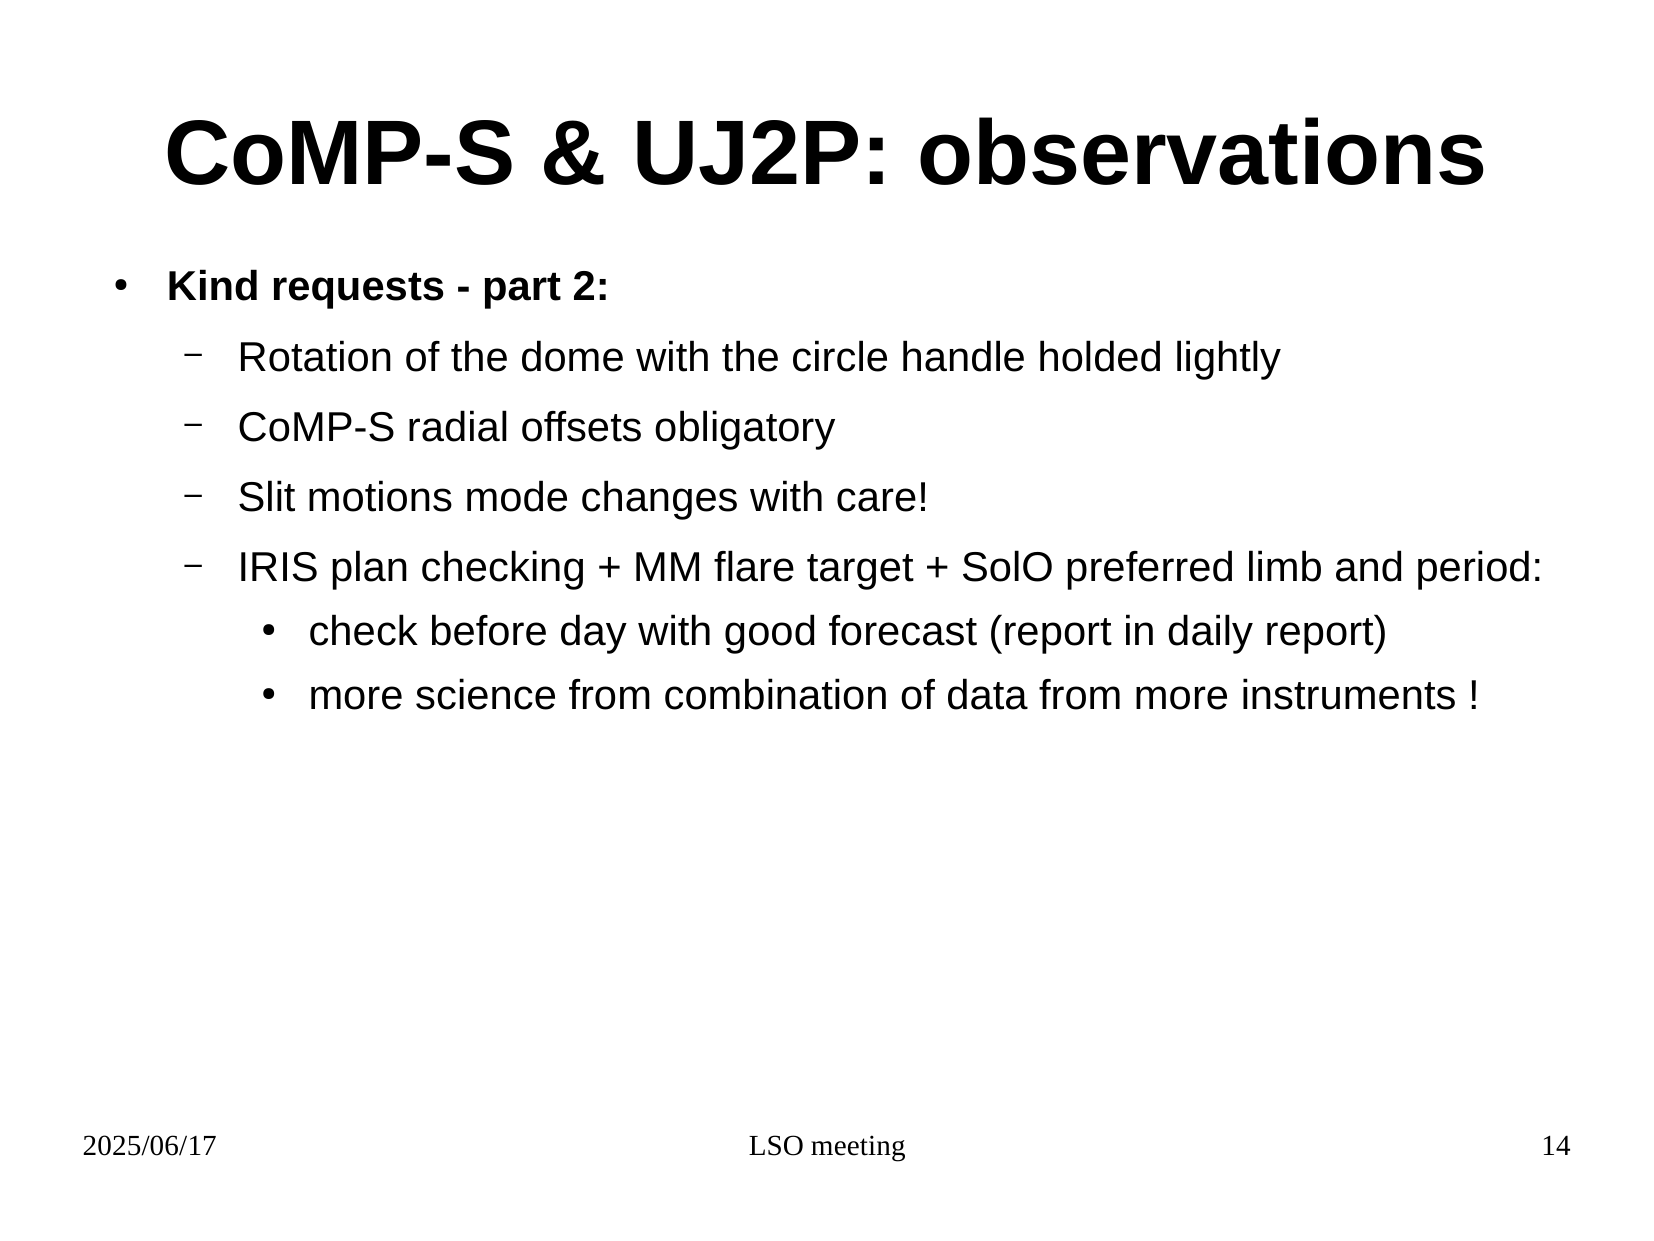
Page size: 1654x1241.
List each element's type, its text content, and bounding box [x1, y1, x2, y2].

title CoMP-S & UJ2P: observations [82, 49, 1571, 257]
list Kind requests - part 2: Rotation of the dome with the circle handle holded lightly CoMP-S radial offsets obligatory Slit motions mode changes with care! IRIS plan checking + MM flare target + SolO preferred limb and period: check before day with good forecast (report in daily report) more science from combination of data from more instruments ! [95, 263, 1585, 1206]
